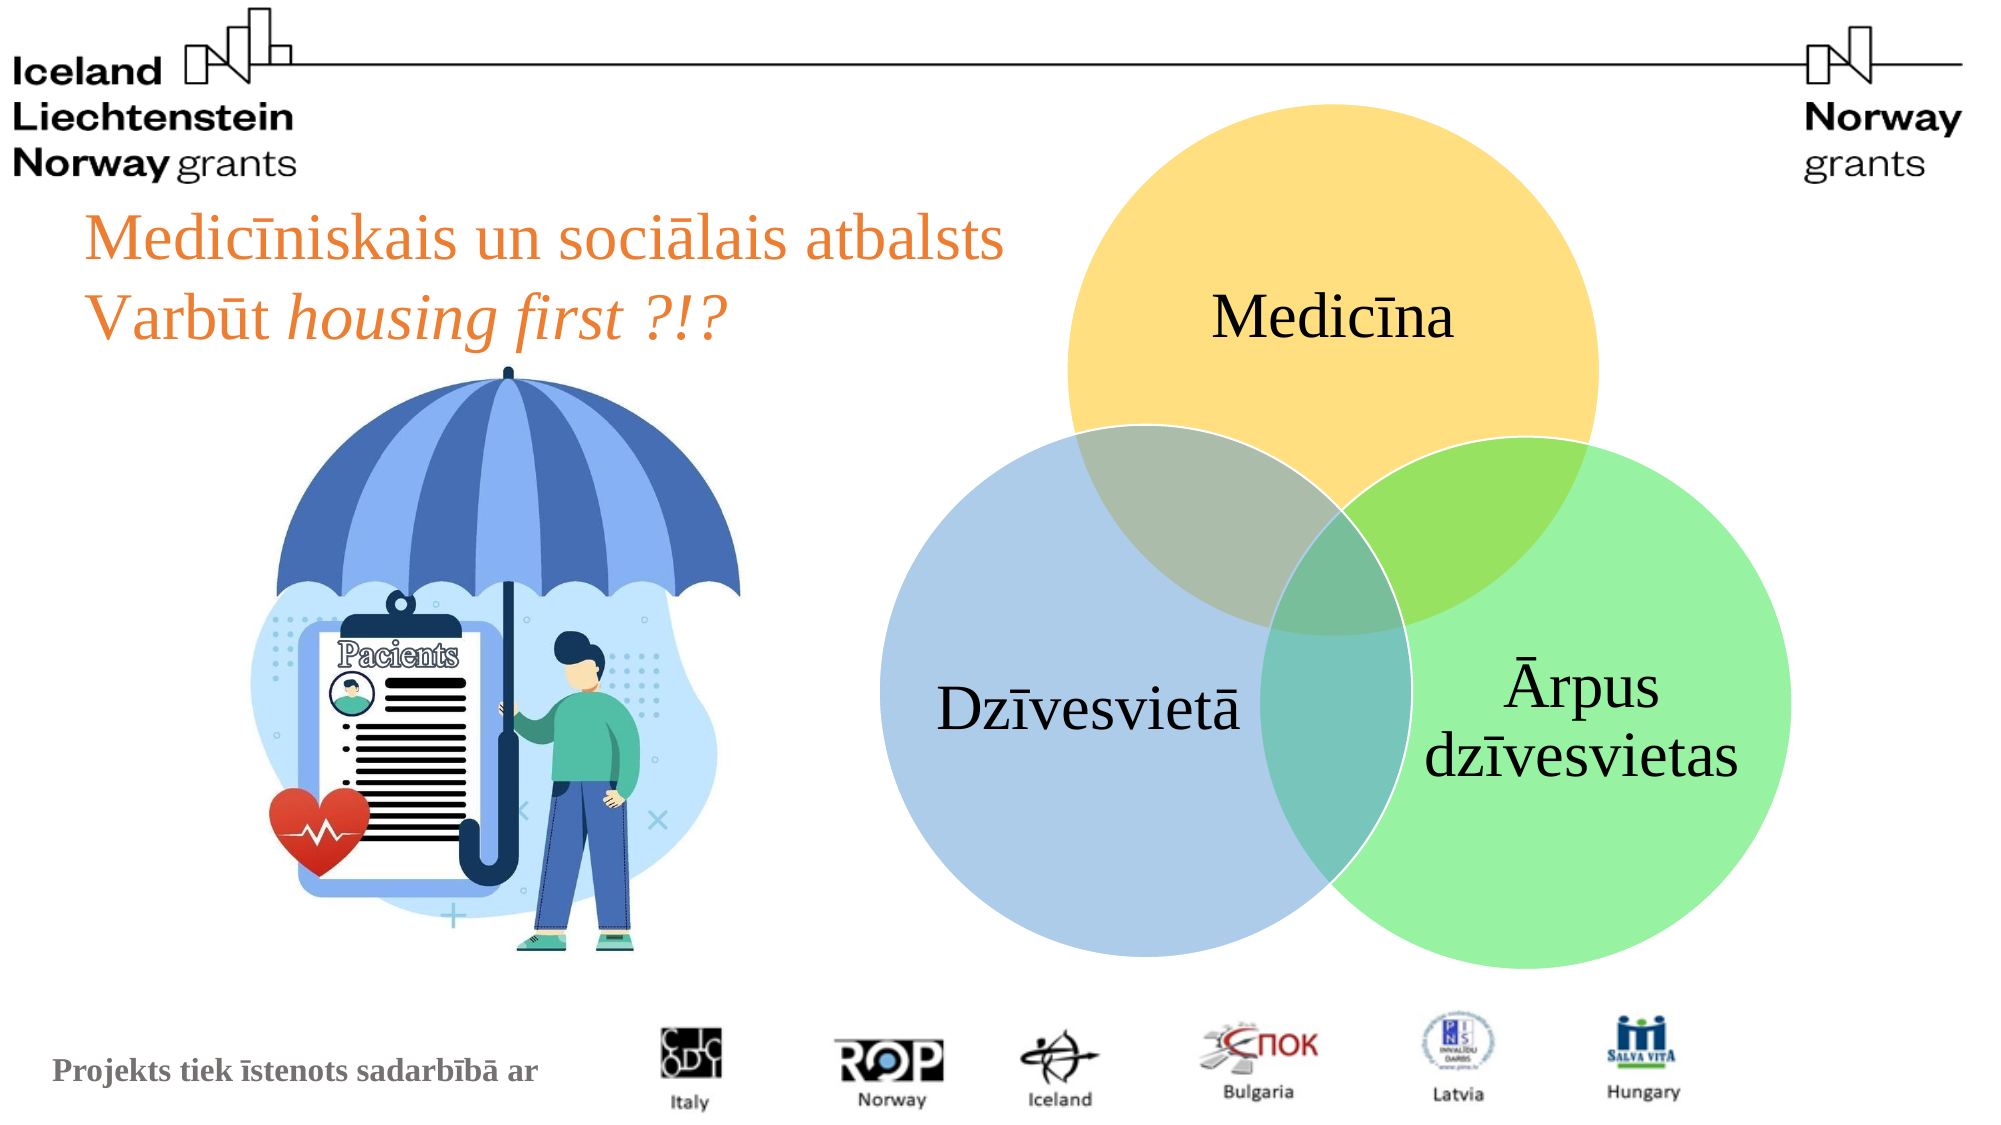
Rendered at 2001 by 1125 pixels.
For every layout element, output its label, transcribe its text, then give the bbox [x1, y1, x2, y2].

text_box Medicīna [1066, 103, 1600, 509]
picture [607, 1002, 1755, 1118]
text_box Projekts tiek īstenots sadarbībā ar [37, 1040, 681, 1097]
text_box Ārpus dzīvesvietas [1330, 436, 1793, 970]
text_box Medicīniskais un sociālais atbalsts Varbūt housing first ?!? [69, 184, 1034, 362]
text_box Dzīvesvietā [878, 424, 1413, 959]
picture [12, 7, 1963, 185]
picture [39, 333, 951, 984]
